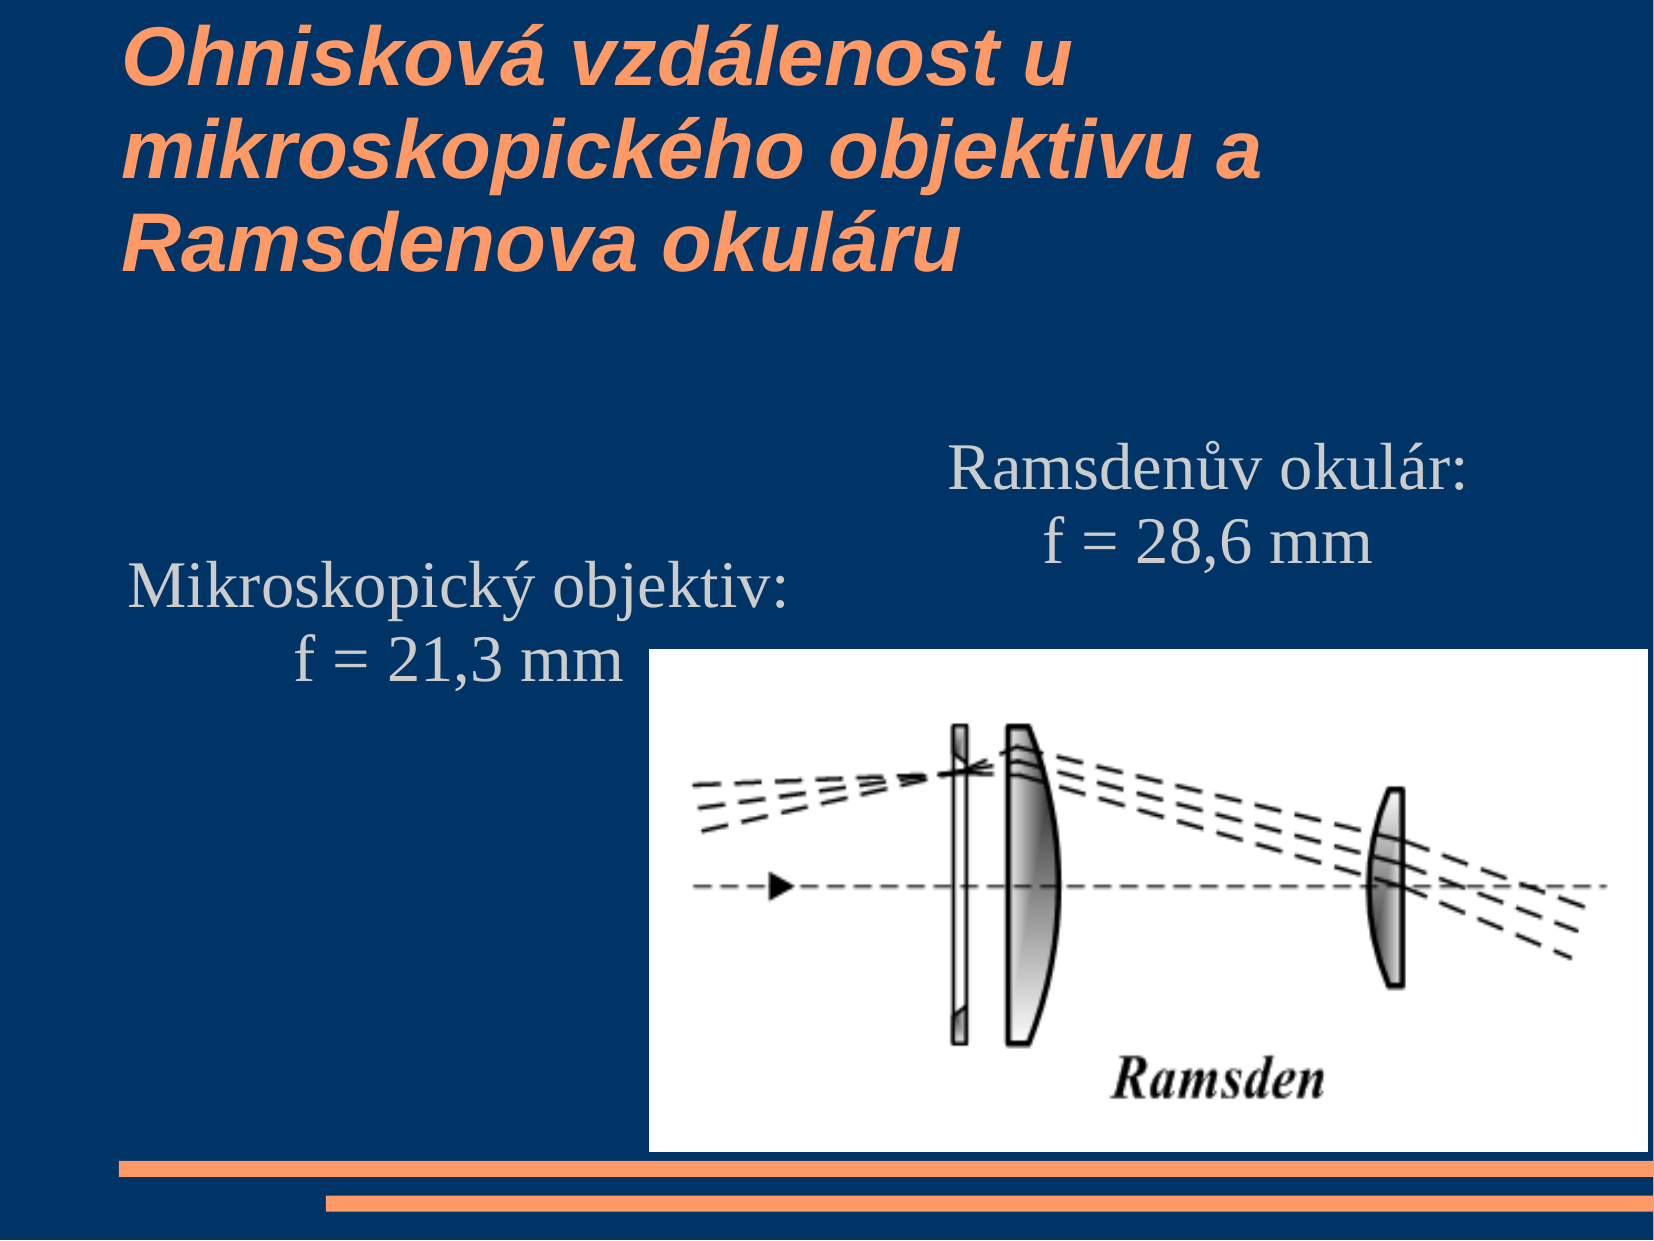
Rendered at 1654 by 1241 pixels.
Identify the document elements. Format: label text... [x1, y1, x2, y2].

picture [649, 649, 1648, 1152]
title Ohnisková vzdálenost u mikroskopického objektivu a Ramsdenova okuláru [121, 10, 1534, 290]
subtitle Mikroskopický objektiv: f = 21,3 mm [121, 329, 798, 916]
text_box Ramsdenův okulár: f = 28,6 mm [856, 329, 1561, 680]
